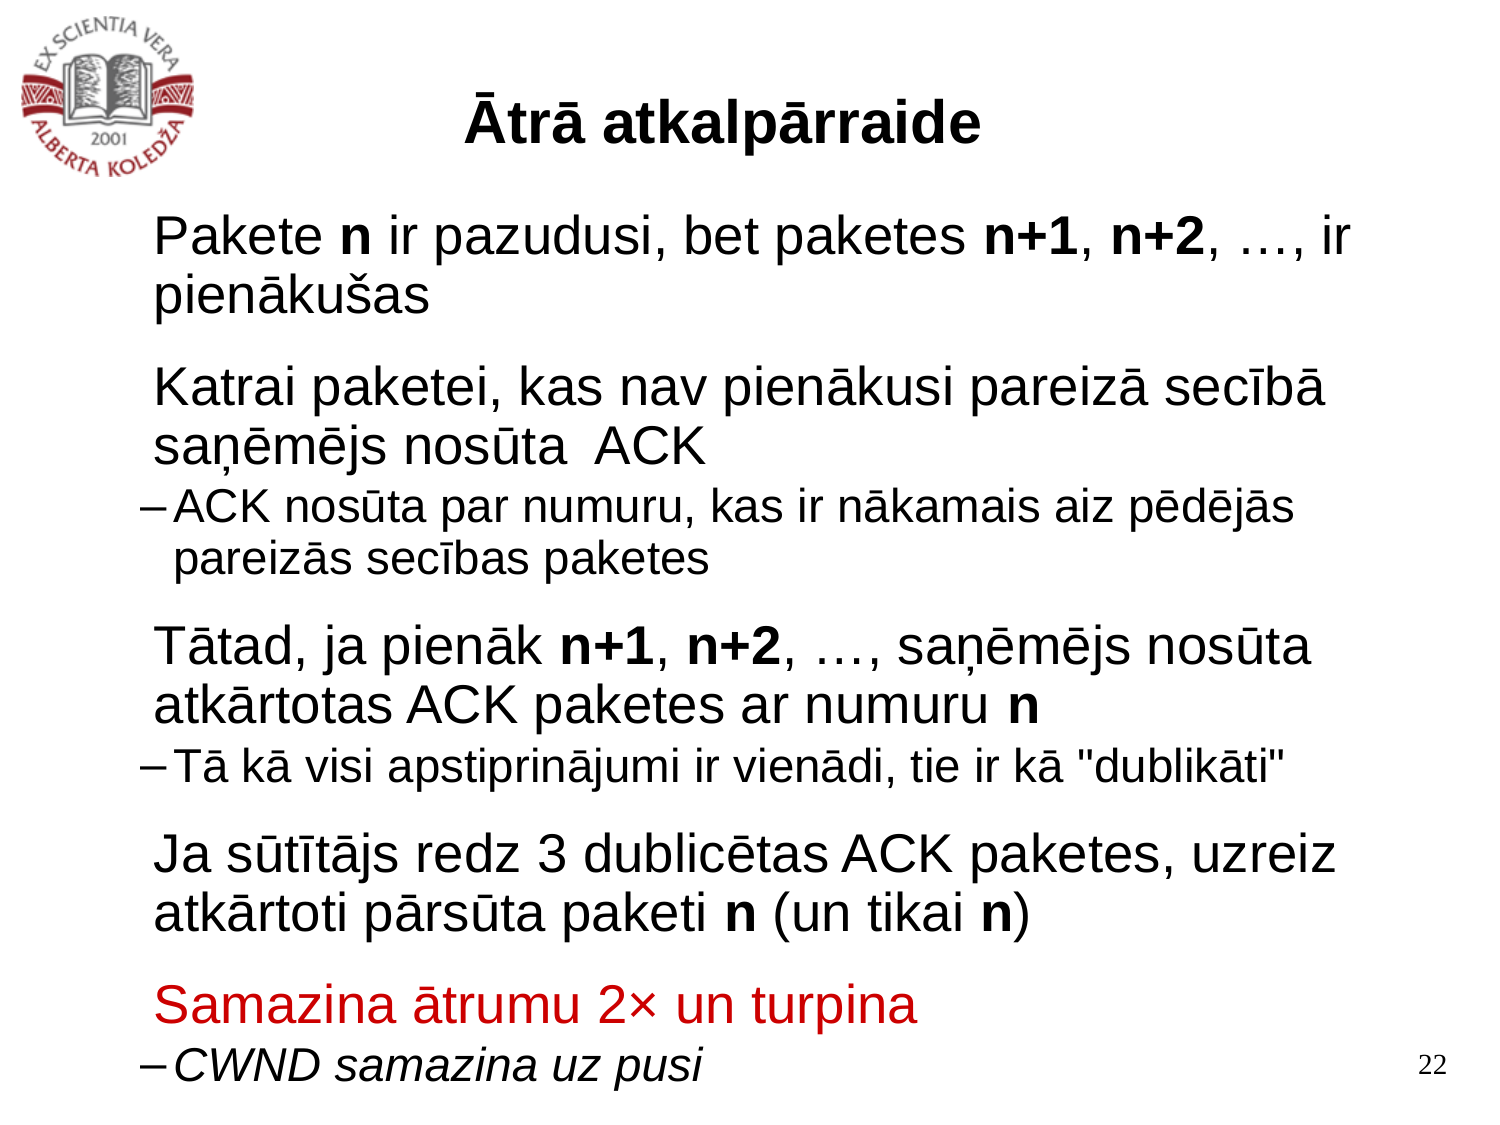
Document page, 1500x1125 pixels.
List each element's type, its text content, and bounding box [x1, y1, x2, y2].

picture [21, 16, 194, 177]
title Ātrā atkalpārraide [50, 62, 1374, 175]
list Pakete n ir pazudusi, bet paketes n+1, n+2, …, ir pienākušas Katrai paketei, kas nav pienākusi pareizā secībā saņēmējs nosūta ACK ACK nosūta par numuru, kas ir nākamais aiz pēdējās pareizās secības paketes Tātad, ja pienāk n+1, n+2, …, saņēmējs nosūta atkārtotas ACK paketes ar numuru n Tā kā visi apstiprinājumi ir vienādi, tie ir kā "dublikāti" Ja sūtītājs redz 3 dublicētas ACK paketes, uzreiz atkārtoti pārsūta paketi n (un tikai n) Samazina ātrumu 2× un turpina CWND samazina uz pusi [74, 200, 1463, 1101]
